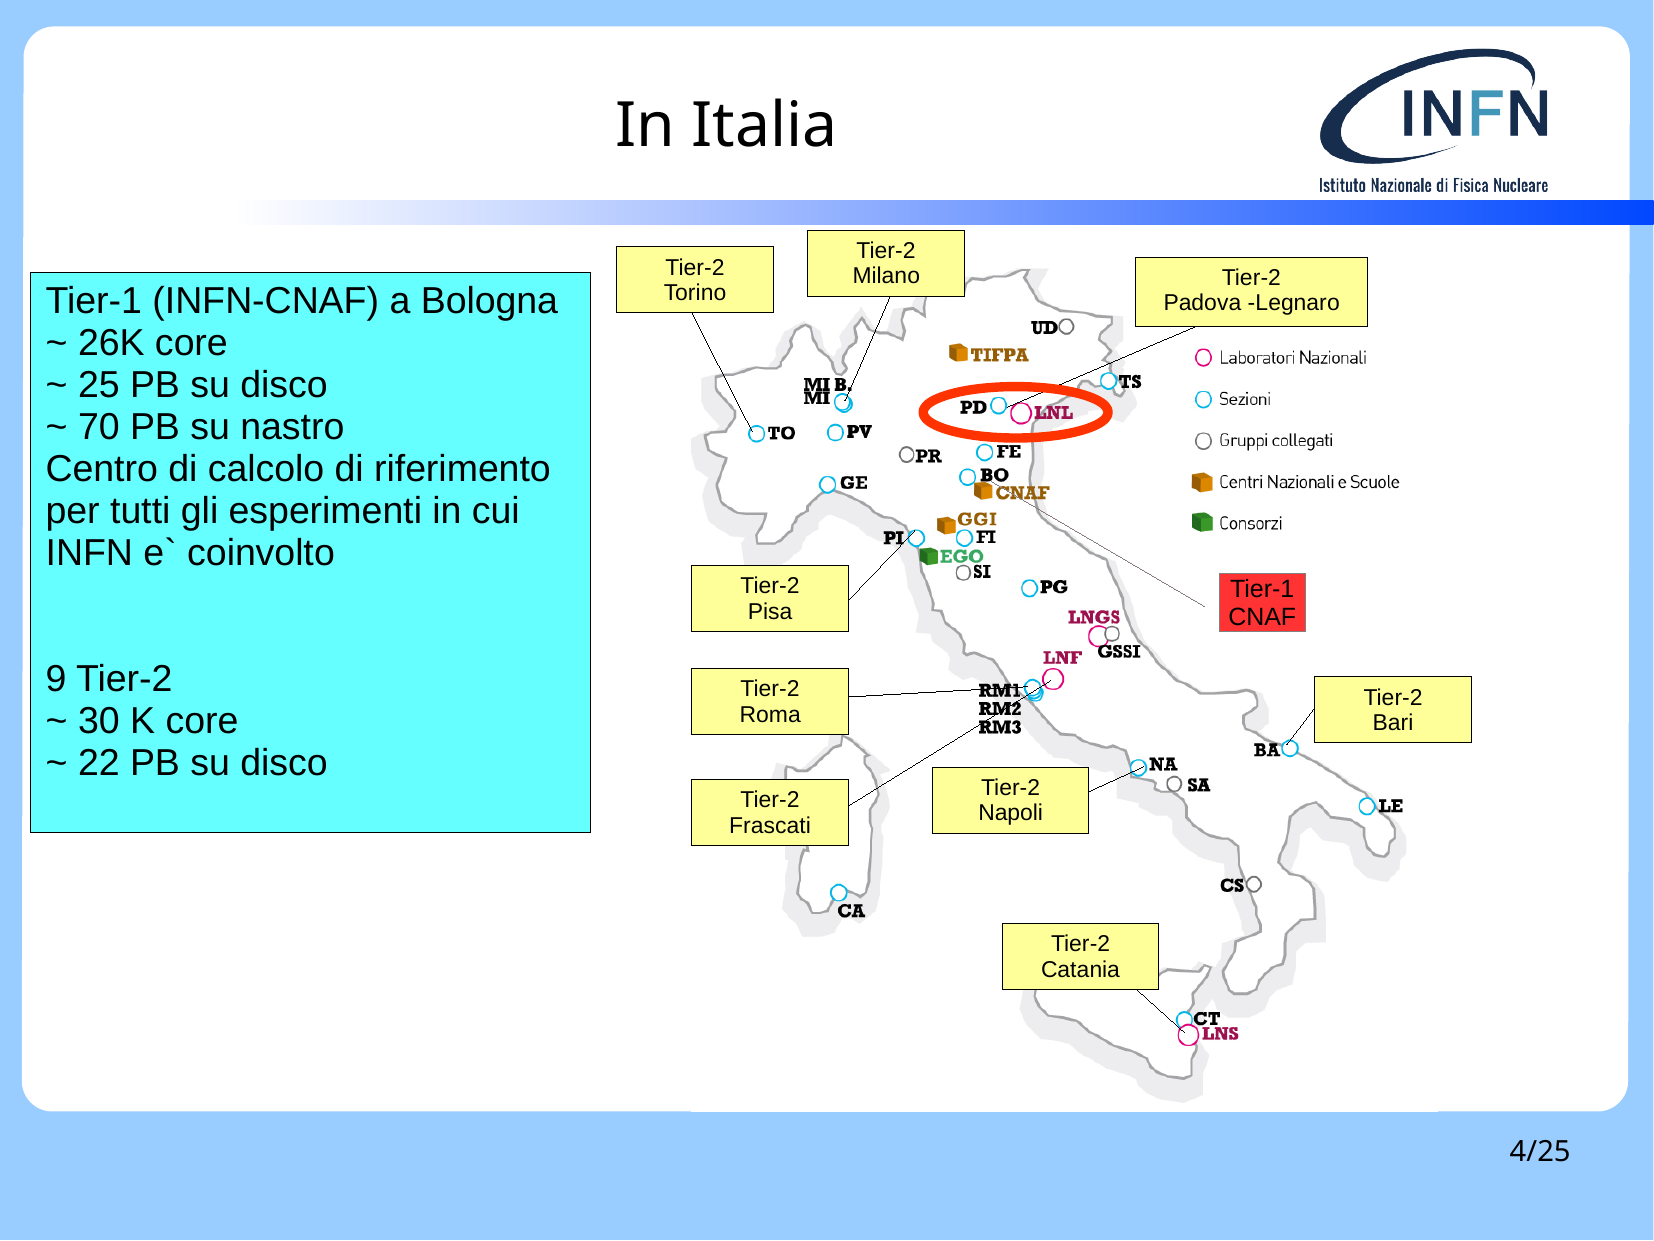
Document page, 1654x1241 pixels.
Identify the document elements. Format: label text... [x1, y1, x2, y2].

text_box Tier-2 Catania [1002, 923, 1159, 990]
text_box Tier-2 Bari [1314, 676, 1472, 743]
list [1438, 272, 1654, 1091]
text_box Tier-1 (INFN-CNAF) a Bologna ~ 26K core ~ 25 PB su disco ~ 70 PB su nastro Centro di calcolo di riferimento per tutti gli esperimenti in cui INFN e` coinvolto 9 Tier-2 ~ 30 K core ~ 22 PB su disco [30, 272, 591, 827]
text_box Tier-2 Napoli [932, 767, 1089, 834]
text_box Tier-2 Milano [807, 230, 965, 297]
list [204, 272, 691, 1091]
text_box Tier-2 Frascati [691, 779, 849, 846]
text_box Tier-2 Pisa [691, 565, 849, 632]
text_box Tier-2 Roma [691, 668, 849, 735]
picture [1274, 31, 1593, 218]
title In Italia [82, 46, 1274, 199]
picture [691, 246, 1438, 1112]
text_box Tier-2 Torino [616, 246, 774, 313]
text_box Tier-2 Padova -Legnaro [1135, 257, 1368, 327]
text_box Tier-1 CNAF [1219, 574, 1306, 632]
